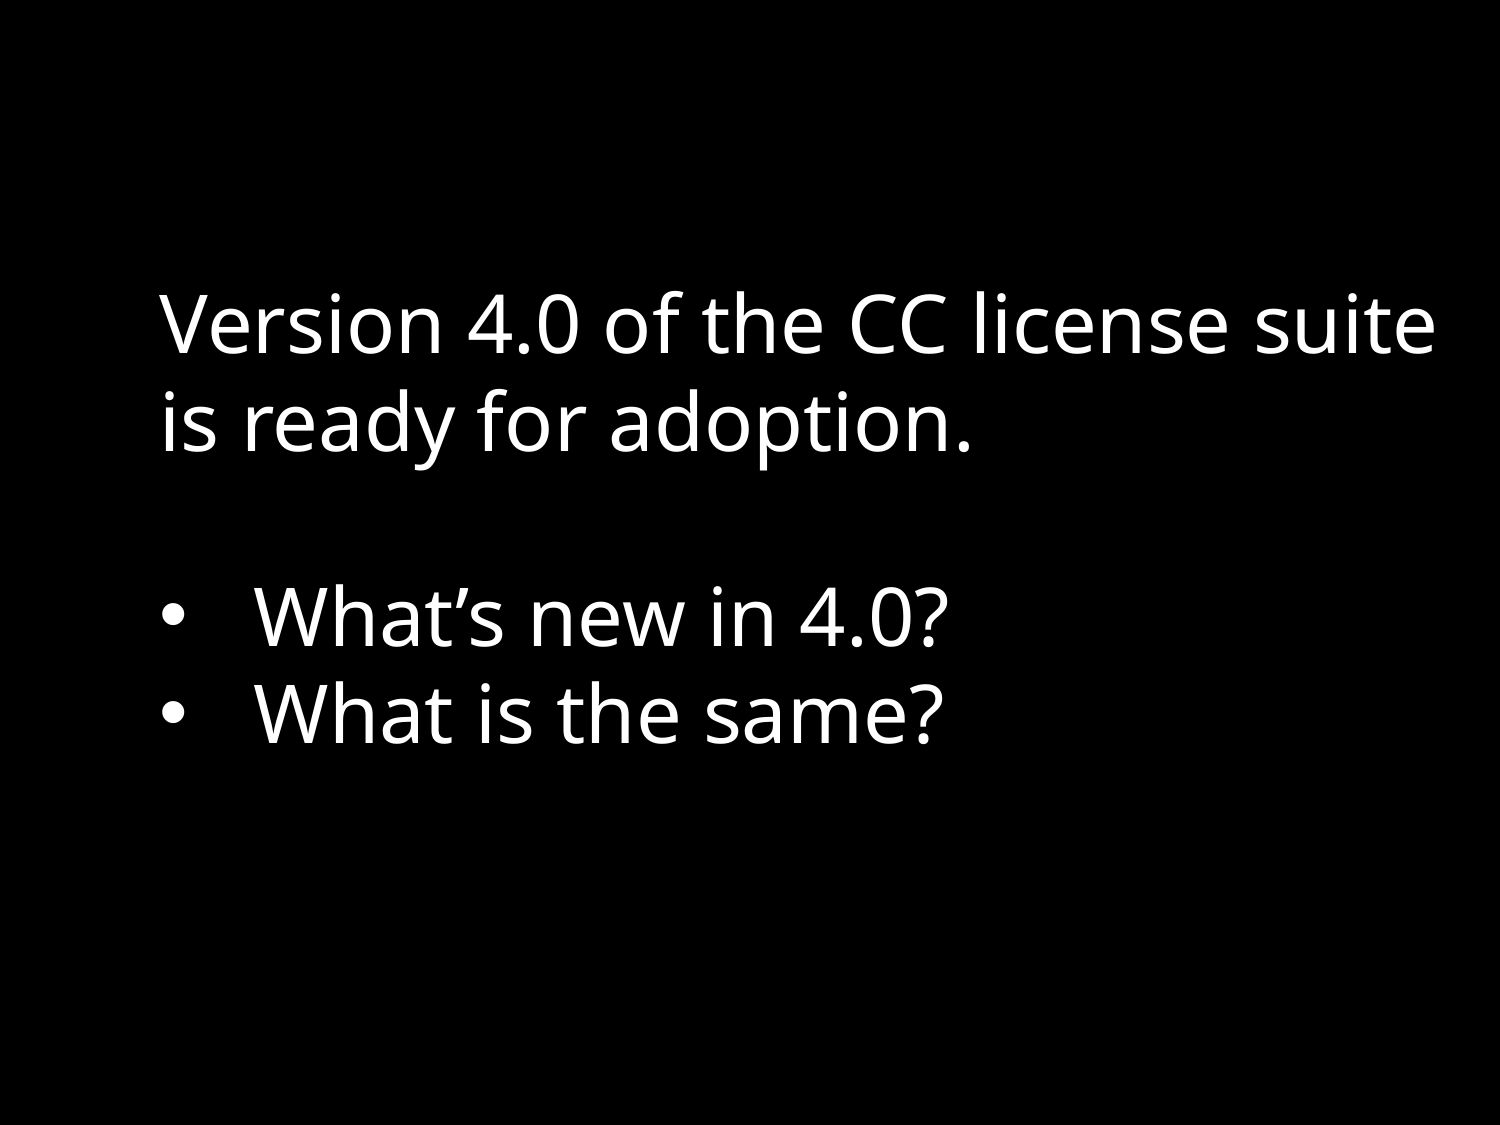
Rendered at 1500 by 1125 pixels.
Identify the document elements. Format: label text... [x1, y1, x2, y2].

text_box Version 4.0 of the CC license suite is ready for adoption. What’s new in 4.0? What is the same? [144, 444, 1475, 686]
